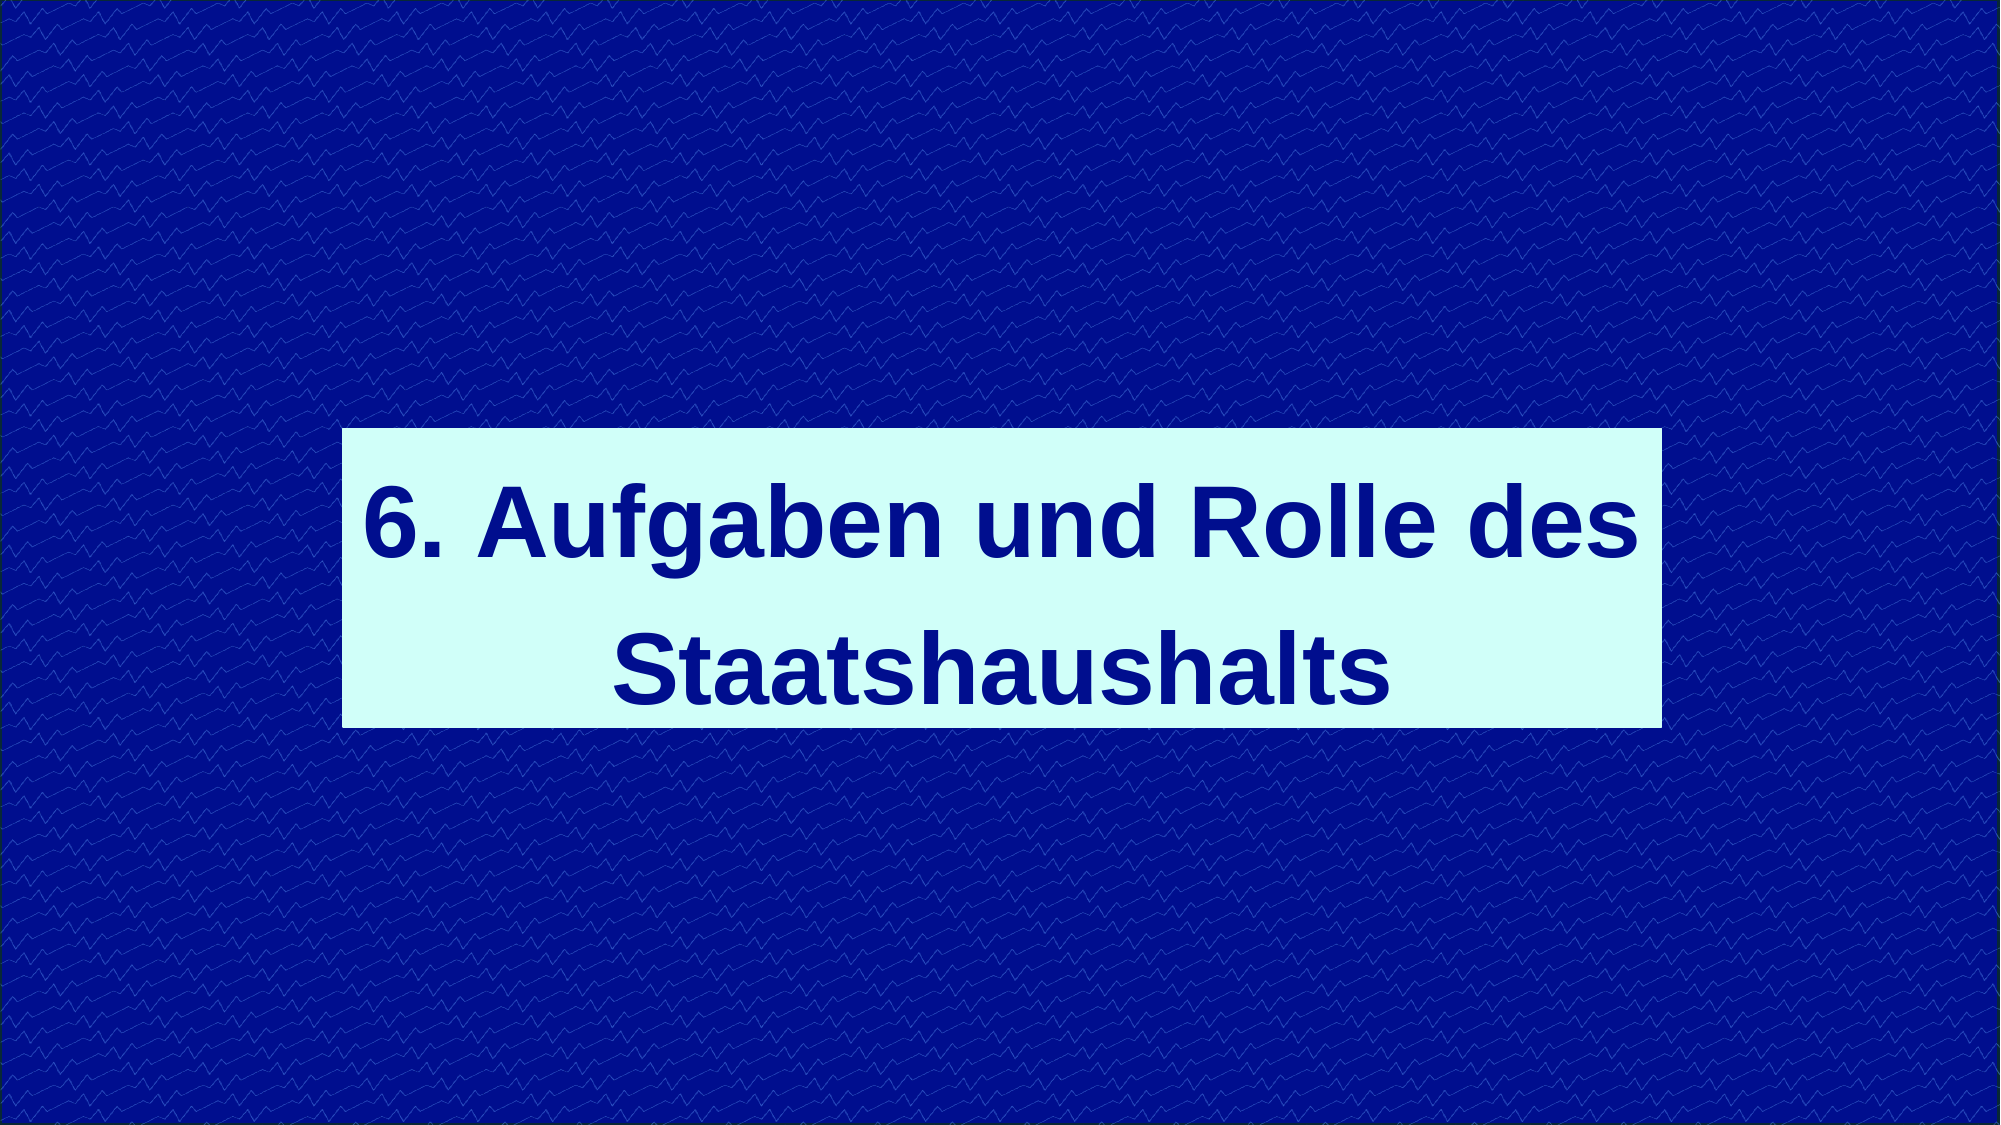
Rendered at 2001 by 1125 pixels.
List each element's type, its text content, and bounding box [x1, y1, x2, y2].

text_box 6. Aufgaben und Rolle des Staatshaushalts [342, 428, 1662, 728]
text_box [0, 0, 2000, 1125]
